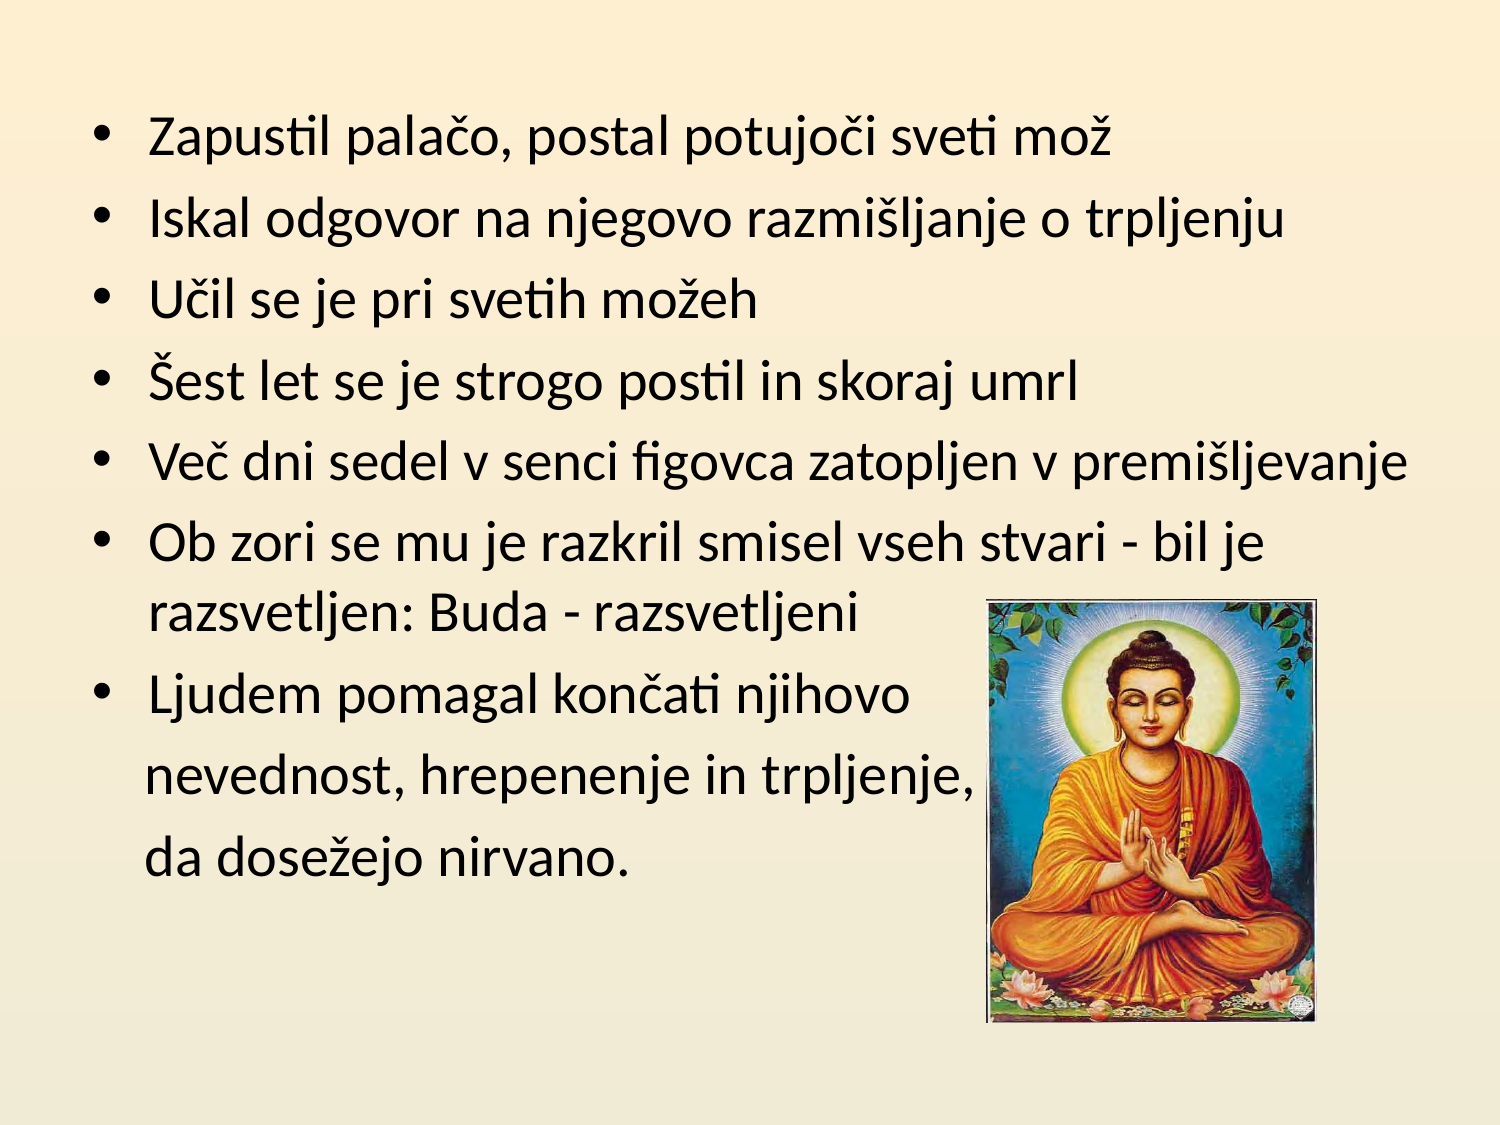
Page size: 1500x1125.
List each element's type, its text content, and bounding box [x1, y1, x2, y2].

picture [986, 599, 1317, 1023]
list Zapustil palačo, postal potujoči sveti mož Iskal odgovor na njegovo razmišljanje o trpljenju Učil se je pri svetih možeh Šest let se je strogo postil in skoraj umrl Več dni sedel v senci figovca zatopljen v premišljevanje Ob zori se mu je razkril smisel vseh stvari - bil je razsvetljen: Buda - razsvetljeni Ljudem pomagal končati njihovo nevednost, hrepenenje in trpljenje, da dosežejo nirvano. [76, 90, 1427, 970]
